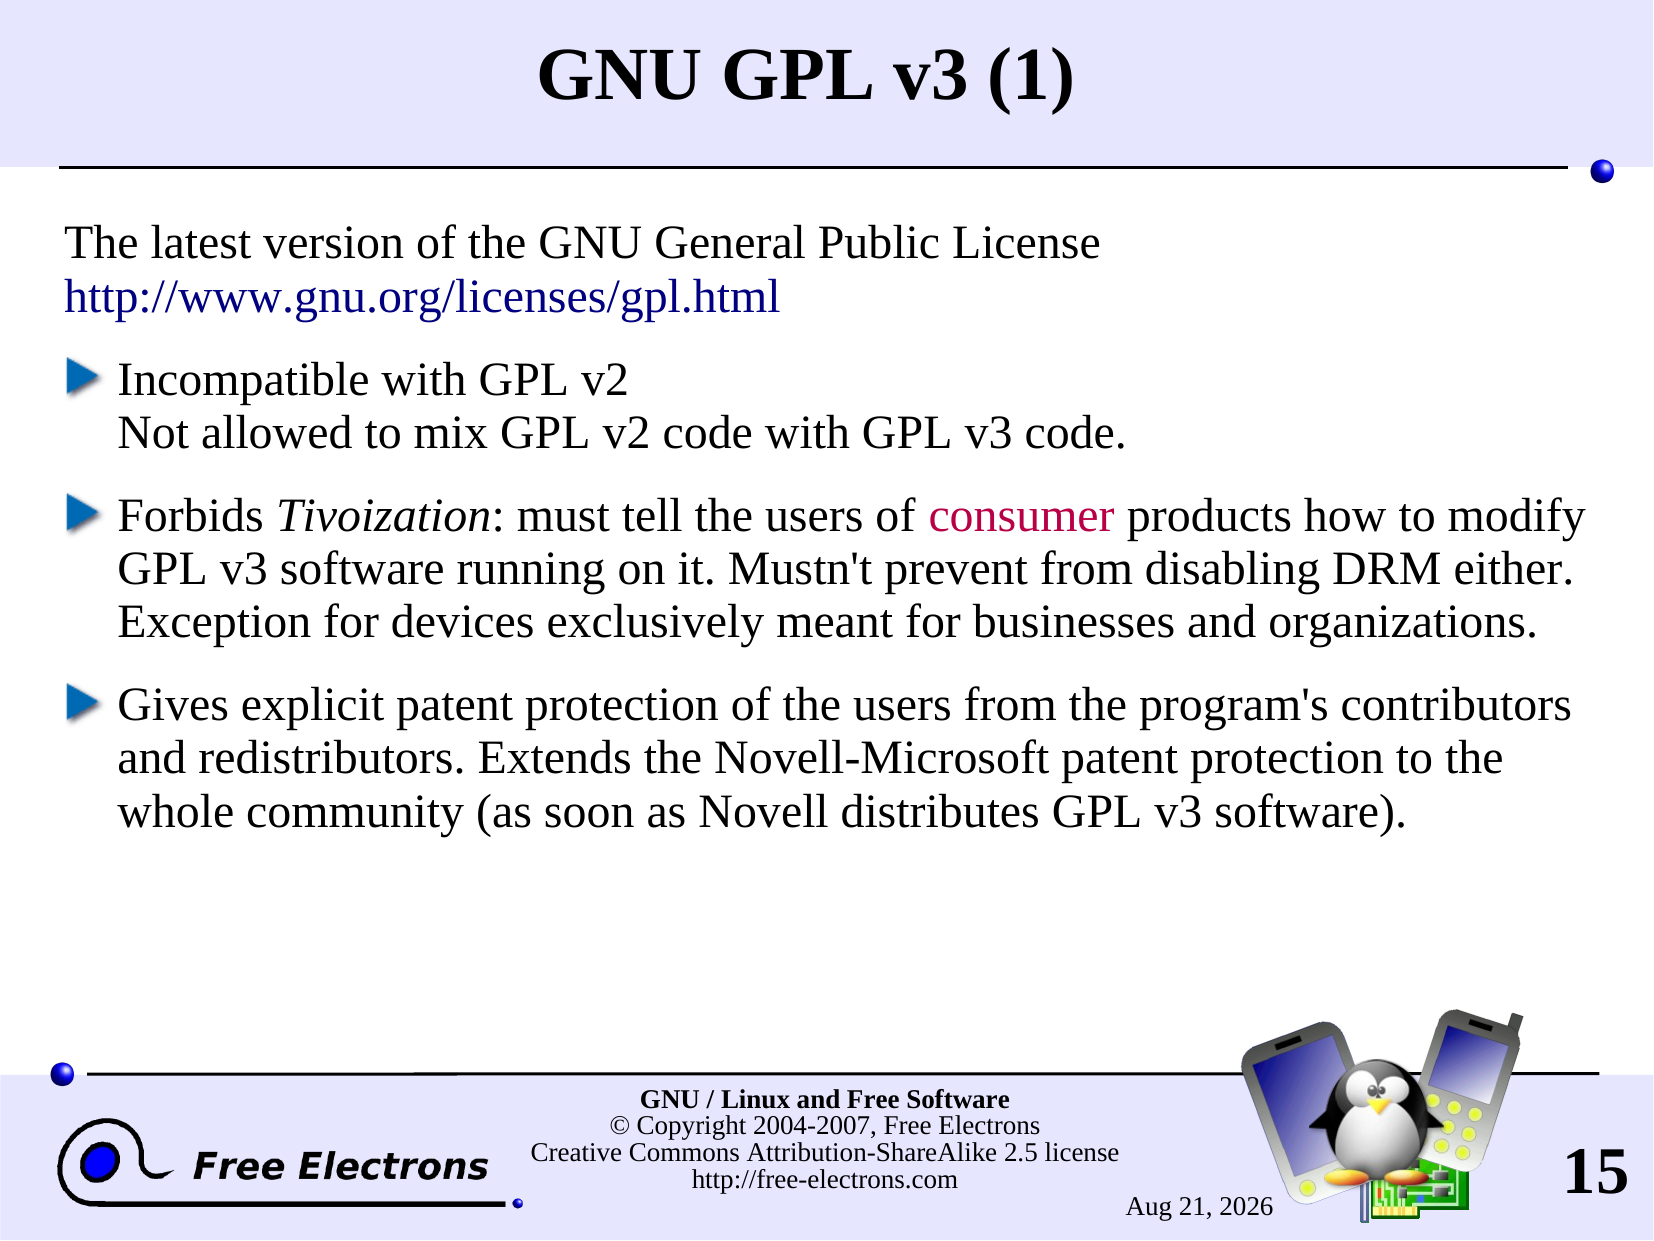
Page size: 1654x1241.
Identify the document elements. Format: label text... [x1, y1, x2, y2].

list The latest version of the GNU General Public License http://www.gnu.org/licenses/gpl.html Incompatible with GPL v2 Not allowed to mix GPL v2 code with GPL v3 code. Forbids Tivoization: must tell the users of consumer products how to modify GPL v3 software running on it. Mustn't prevent from disabling DRM either. Exception for devices exclusively meant for businesses and organizations. Gives explicit patent protection of the users from the program's contributors and redistributors. Extends the Novell-Microsoft patent protection to the whole community (as soon as Novell distributes GPL v3 software). [46, 216, 1612, 1066]
title GNU GPL v3 (1) [60, 25, 1551, 124]
picture [50, 1107, 527, 1216]
picture [1231, 1066, 1521, 1241]
